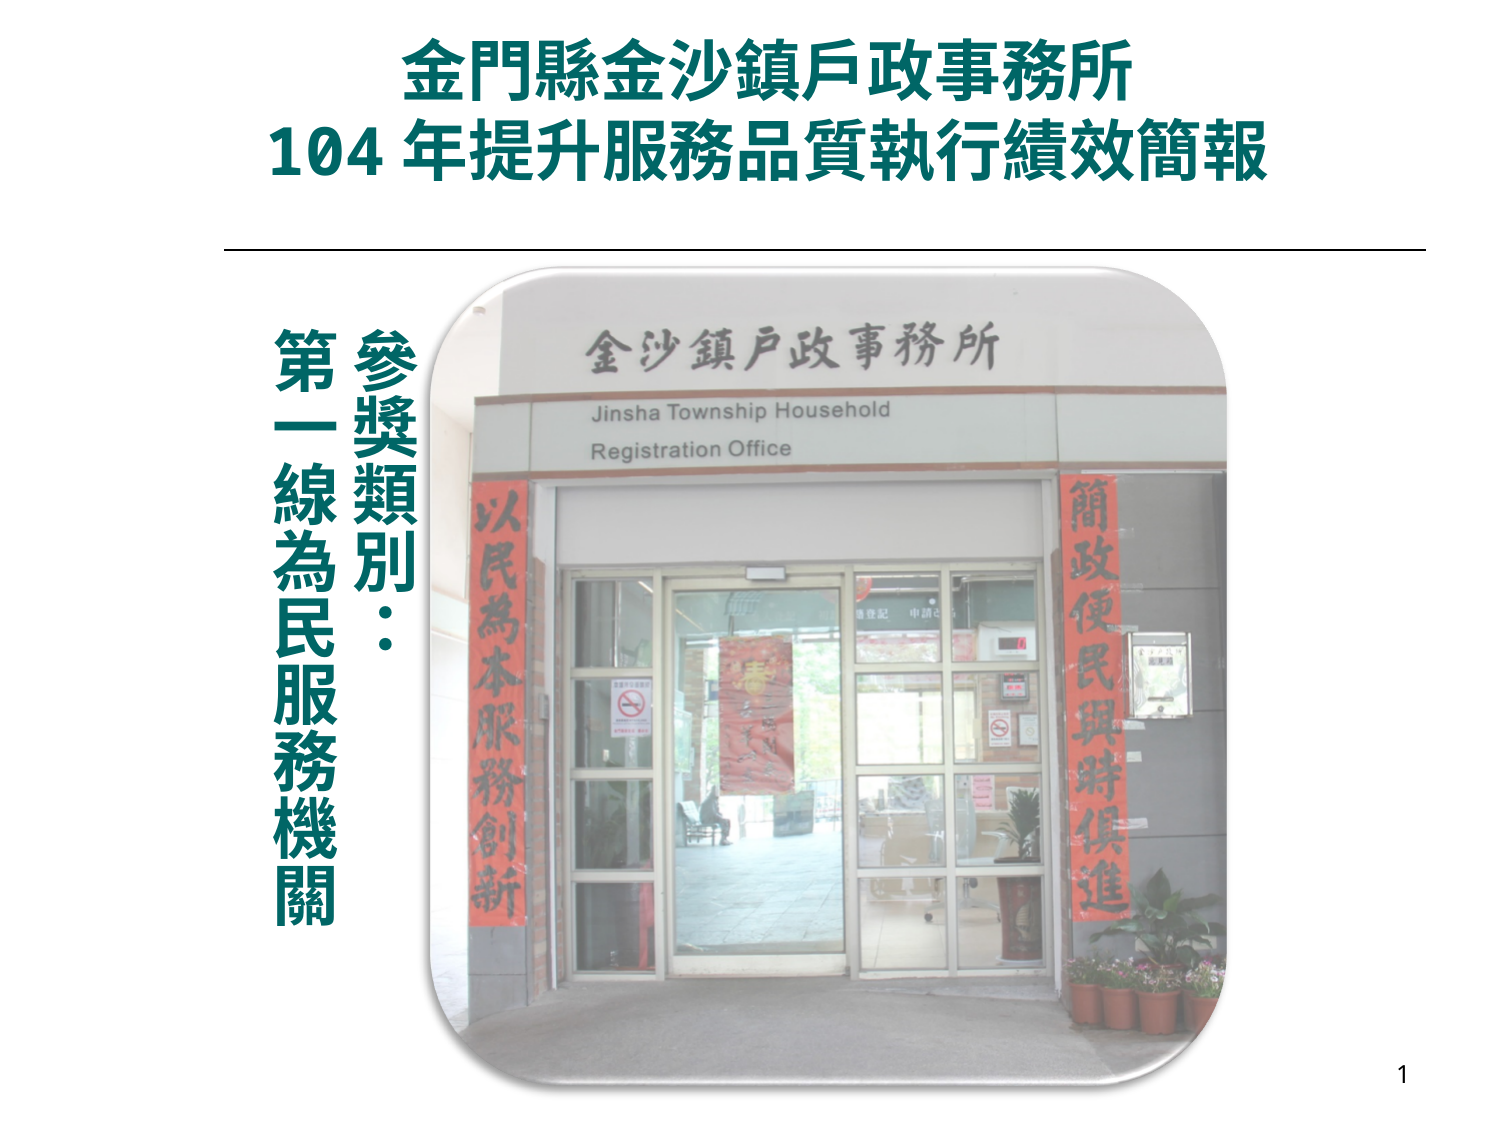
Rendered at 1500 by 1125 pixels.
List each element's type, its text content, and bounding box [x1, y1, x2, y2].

picture [411, 256, 1237, 1105]
text_box <編號> [1237, 1025, 1426, 1101]
text_box 金門縣金沙鎮戶政事務所 104年提升服務品質執行績效簡報 [112, 31, 1424, 197]
title 參獎類別： 第一線為民服務機關 [230, 281, 411, 944]
